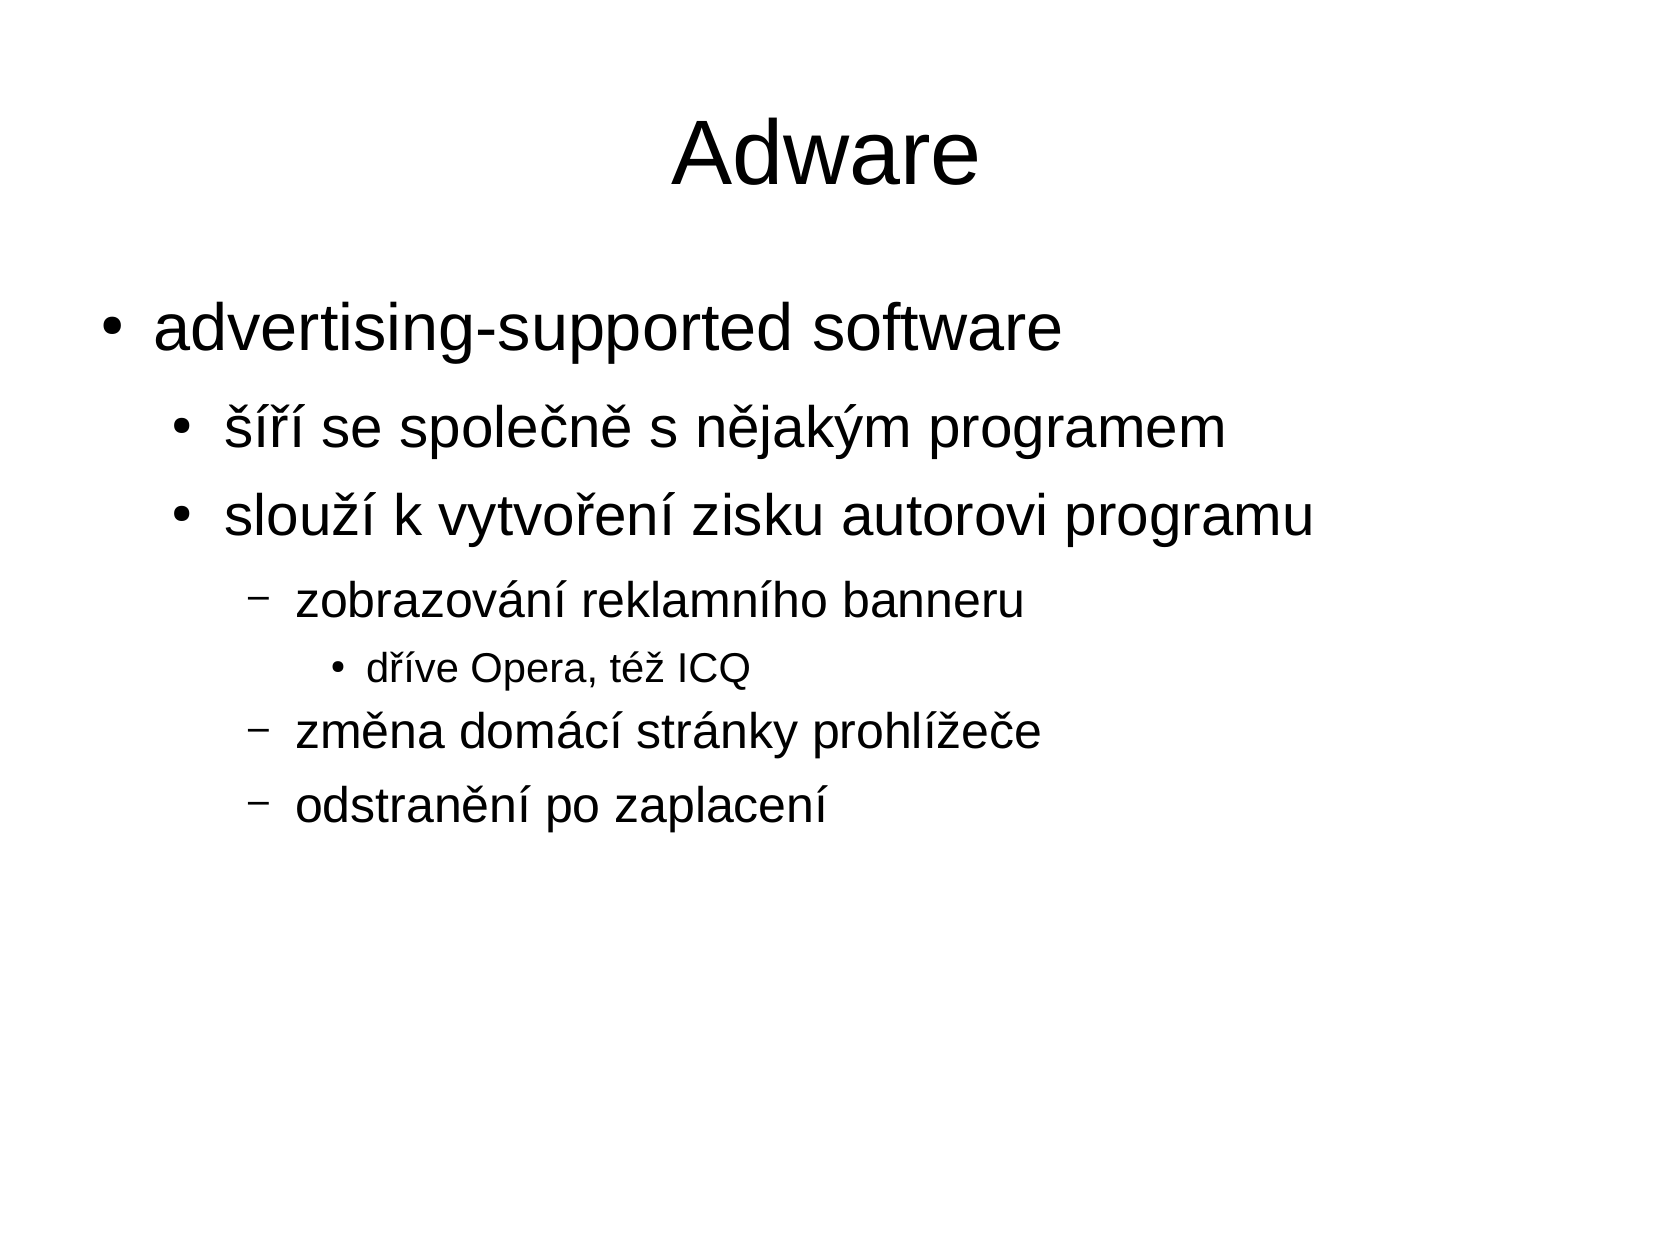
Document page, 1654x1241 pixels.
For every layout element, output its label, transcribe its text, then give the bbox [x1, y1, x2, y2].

title Adware [82, 49, 1571, 257]
list advertising-supported software šíří se společně s nějakým programem slouží k vytvoření zisku autorovi programu zobrazování reklamního banneru dříve Opera, též ICQ změna domácí stránky prohlížeče odstranění po zaplacení [82, 290, 1571, 1109]
